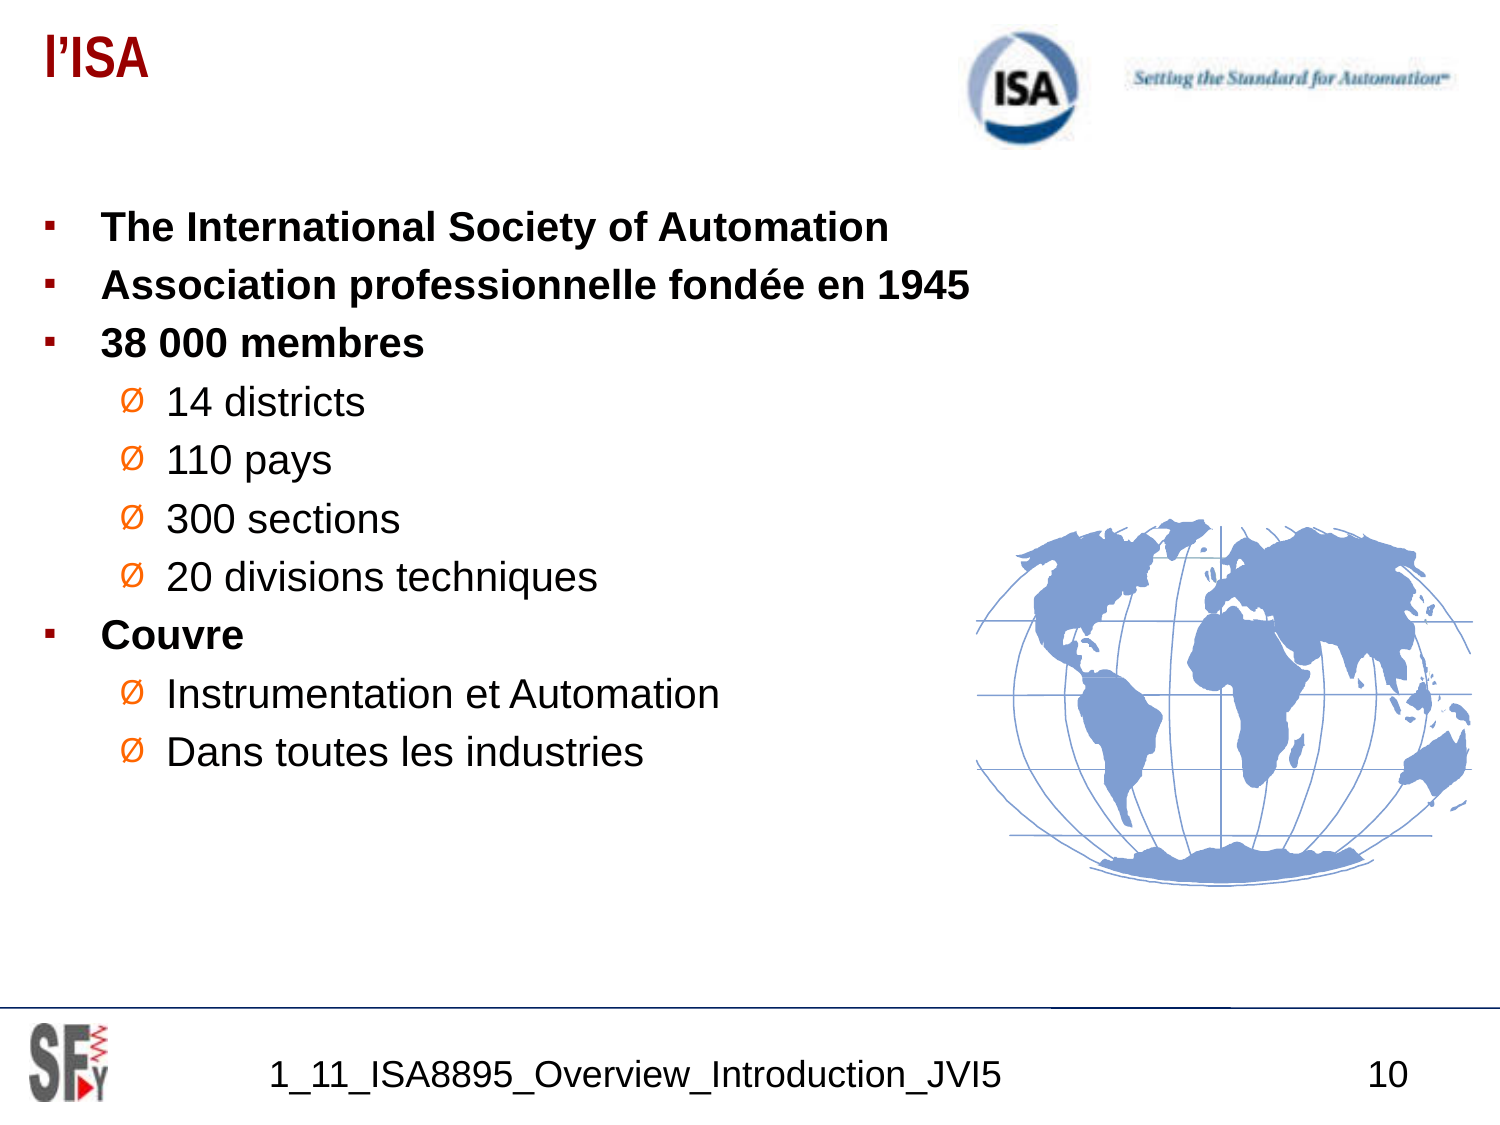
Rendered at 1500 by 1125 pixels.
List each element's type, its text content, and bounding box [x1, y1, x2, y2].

footer 1_11_ISA8895_Overview_Introduction_JVI5 [253, 1034, 1336, 1103]
list The International Society of Automation Association professionnelle fondée en 1945 38 000 membres 14 districts 110 pays 300 sections 20 divisions techniques Couvre Instrumentation et Automation Dans toutes les industries [29, 184, 1471, 988]
picture [958, 24, 1459, 150]
title l’ISA [29, 12, 1471, 138]
picture [29, 1023, 108, 1102]
picture [975, 517, 1474, 888]
slide_number <numéro> [1352, 1034, 1490, 1103]
